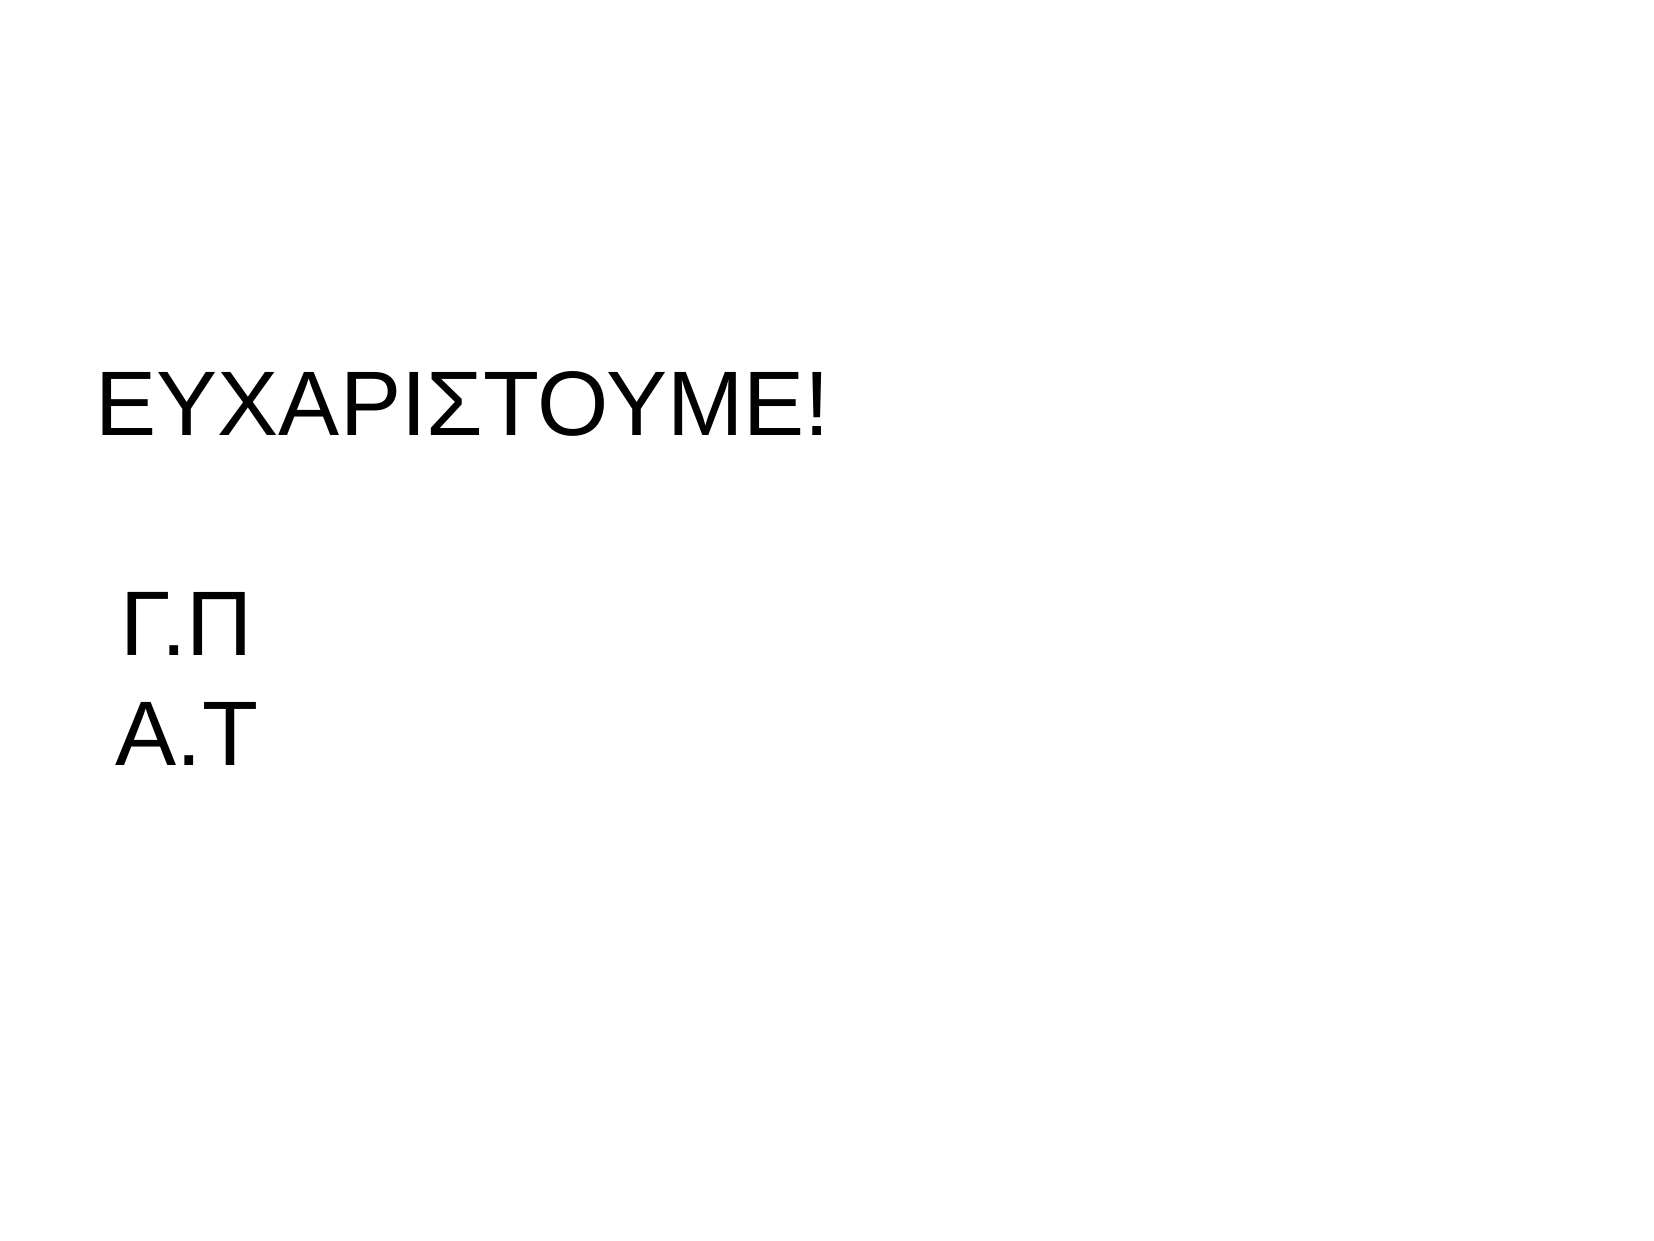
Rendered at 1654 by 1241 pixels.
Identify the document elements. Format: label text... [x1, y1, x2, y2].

title ΕΥΧΑΡΙΣΤΟΥΜΕ! Γ.Π Α.Τ [69, 343, 1558, 551]
